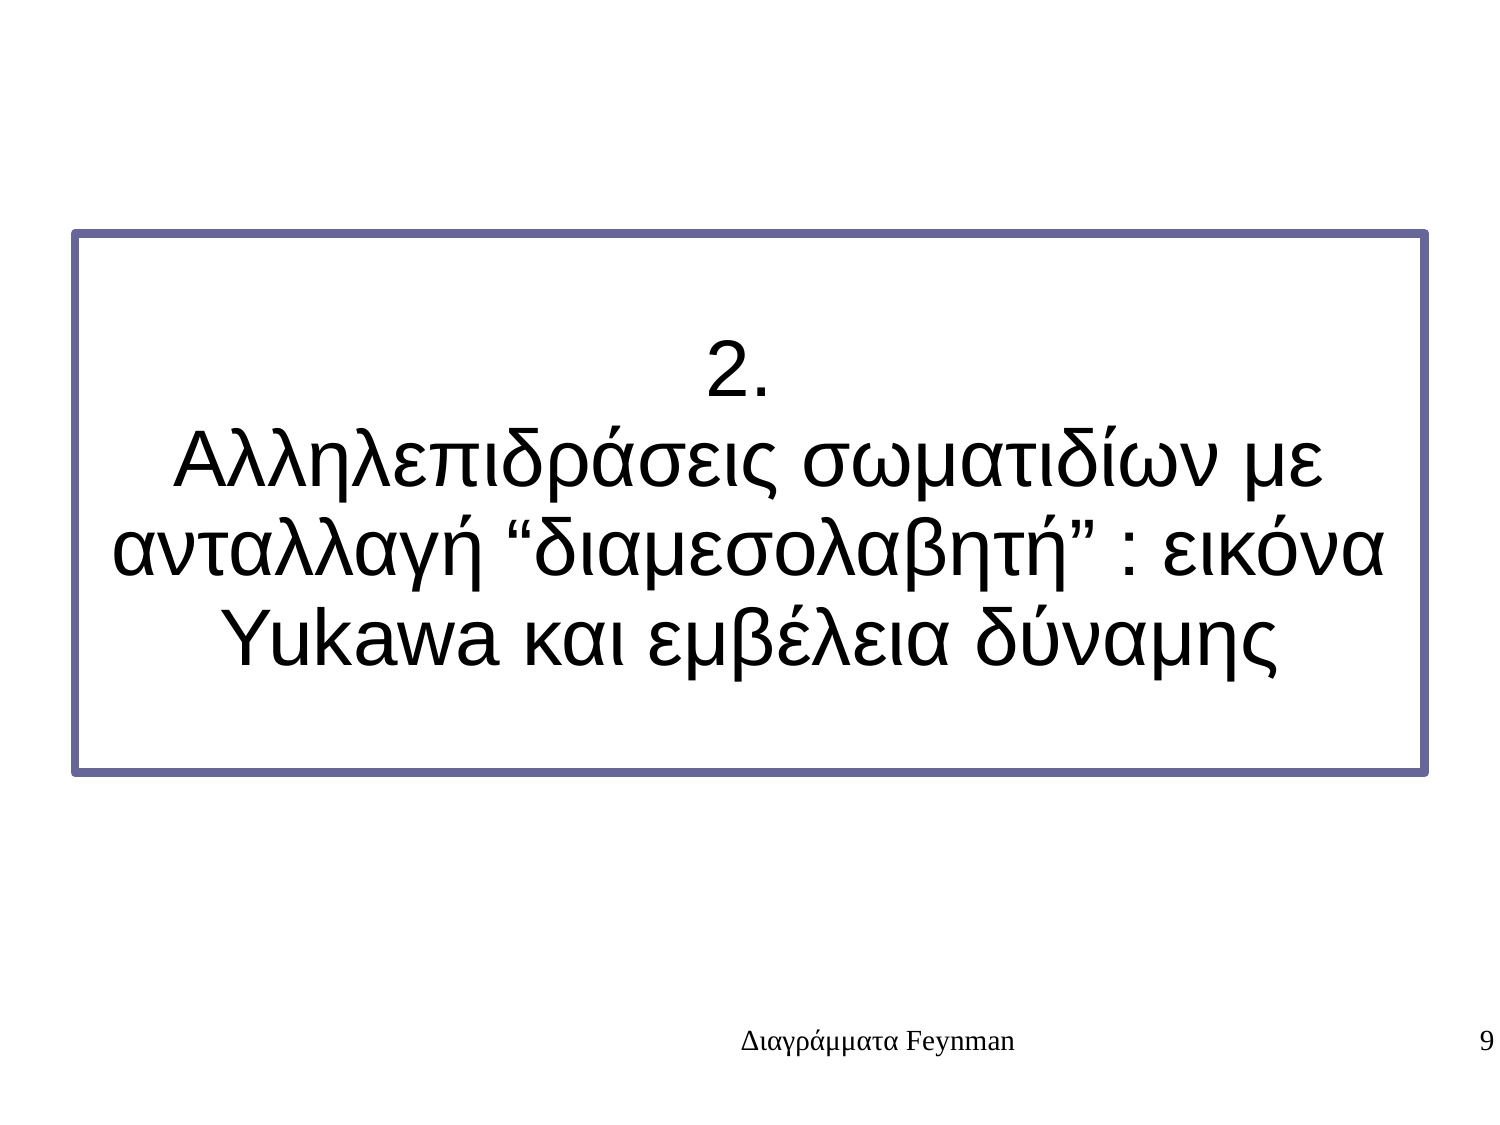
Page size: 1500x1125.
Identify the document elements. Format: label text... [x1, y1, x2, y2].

title 2. Αλληλεπιδράσεις σωματιδίων με ανταλλαγή “διαμεσολαβητή” : εικόνα Yukawa και εμβέλεια δύναμης [75, 233, 1425, 773]
